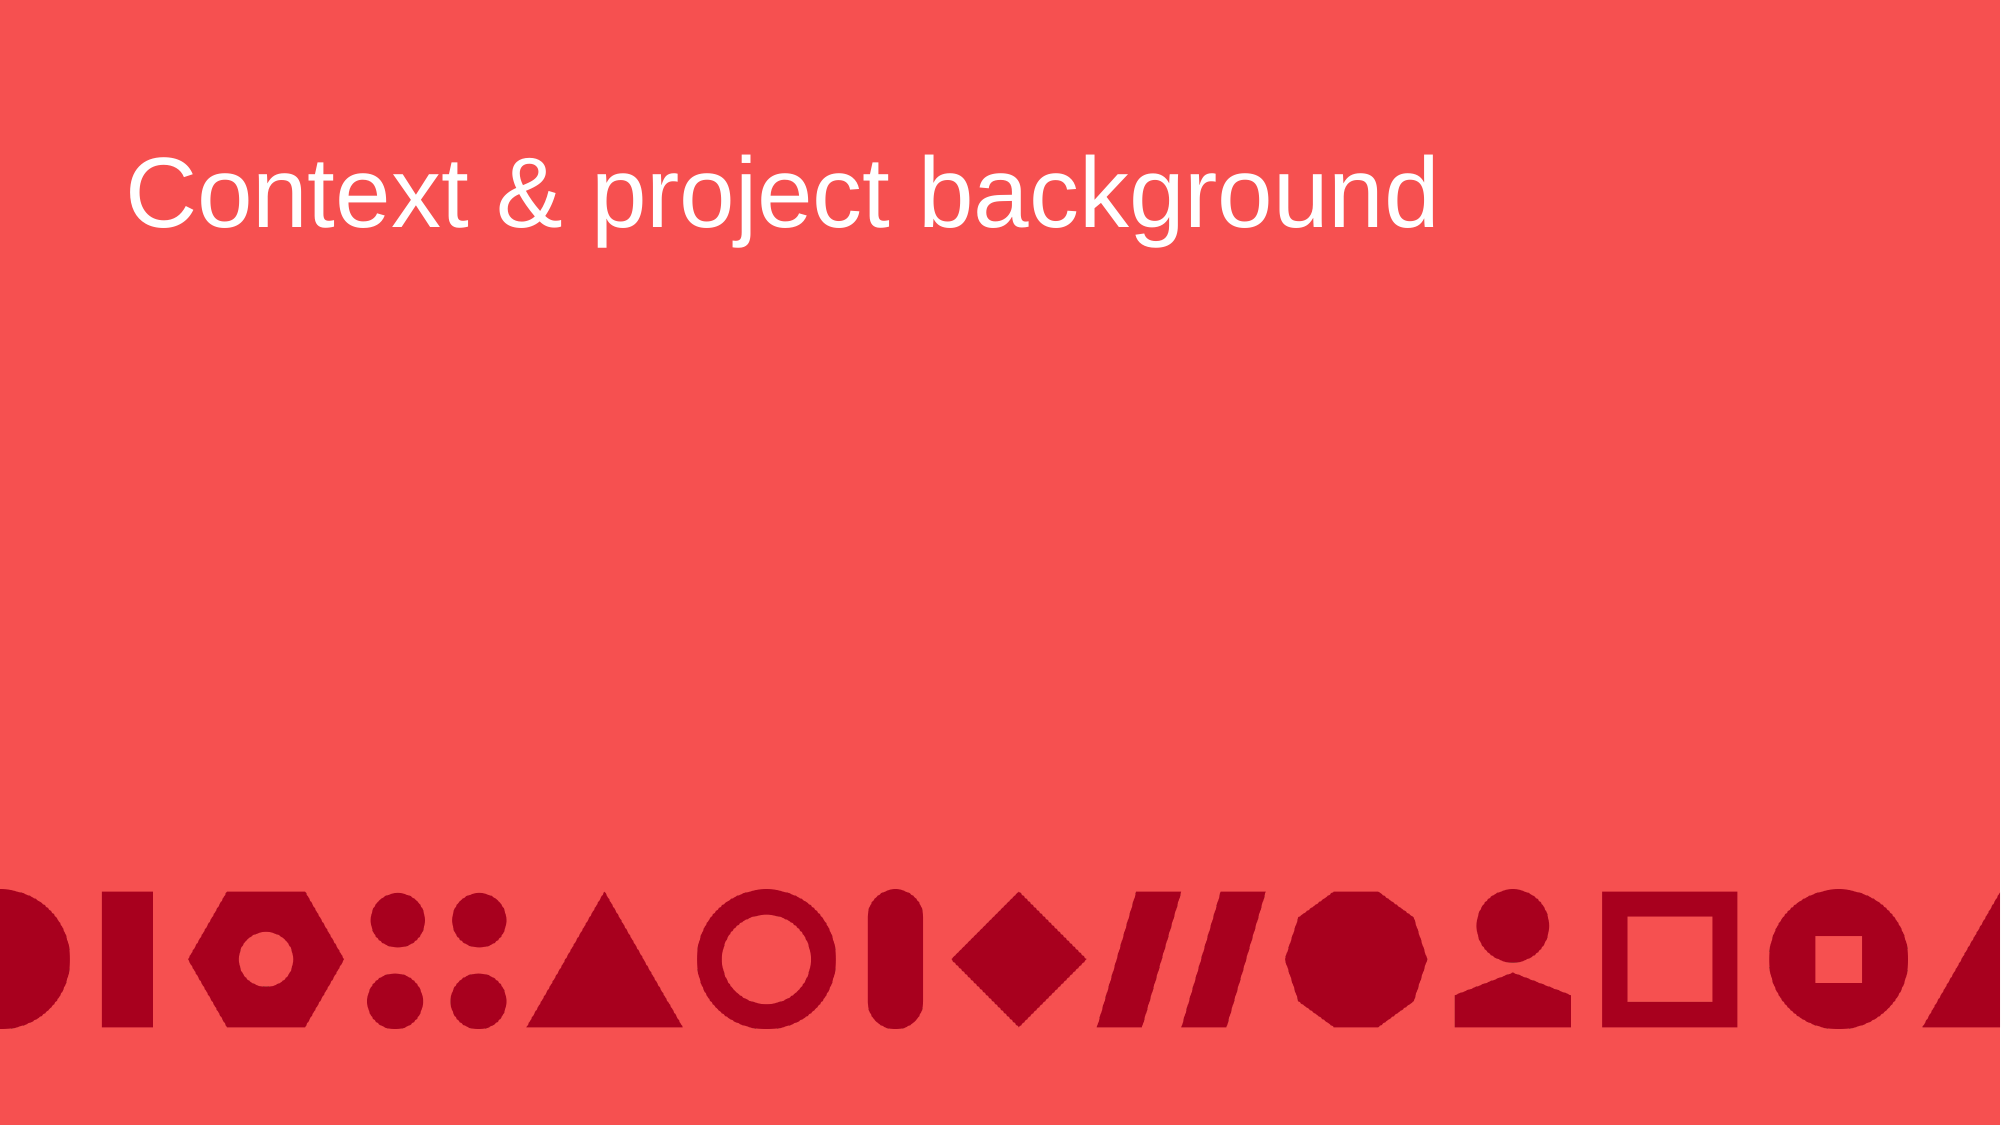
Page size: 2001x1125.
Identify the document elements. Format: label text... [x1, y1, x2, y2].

list Context & project background [125, 137, 1574, 601]
